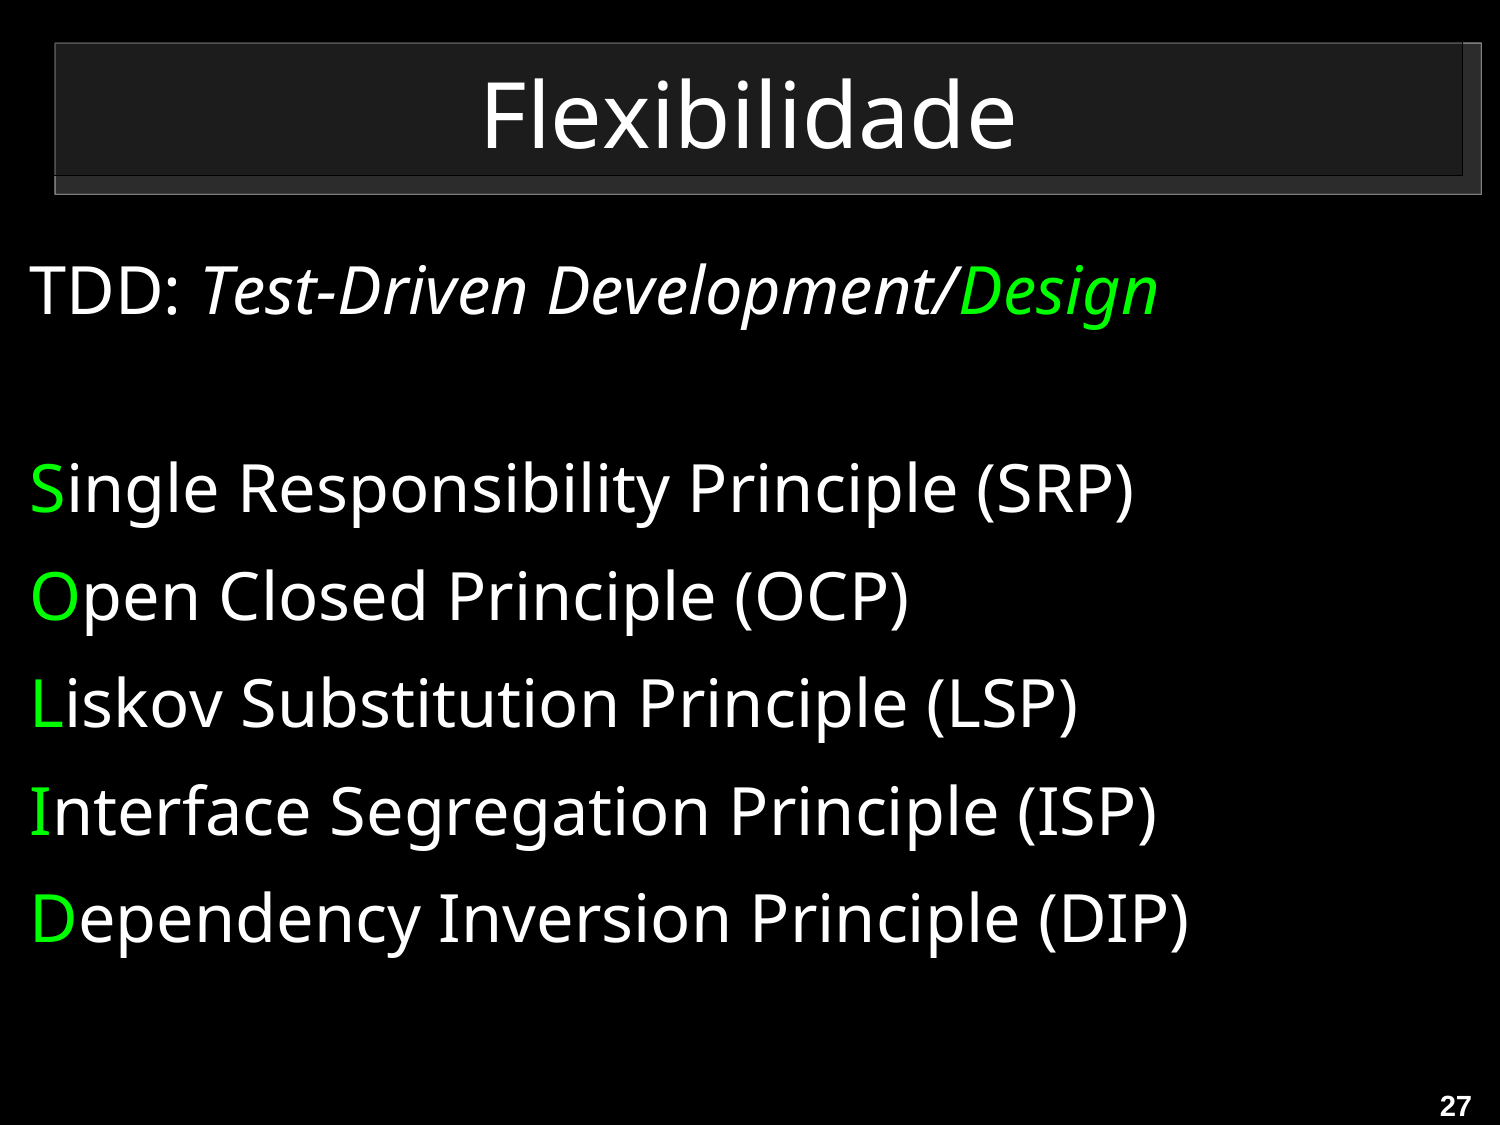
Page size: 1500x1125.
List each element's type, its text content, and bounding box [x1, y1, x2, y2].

list TDD: Test-Driven Development/Design Single Responsibility Principle (SRP)‏ Open Closed Principle (OCP)‏ Liskov Substitution Principle (LSP)‏ Interface Segregation Principle (ISP)‏ Dependency Inversion Principle (DIP)‏ [29, 243, 1470, 1031]
title Flexibilidade [29, 38, 1470, 188]
